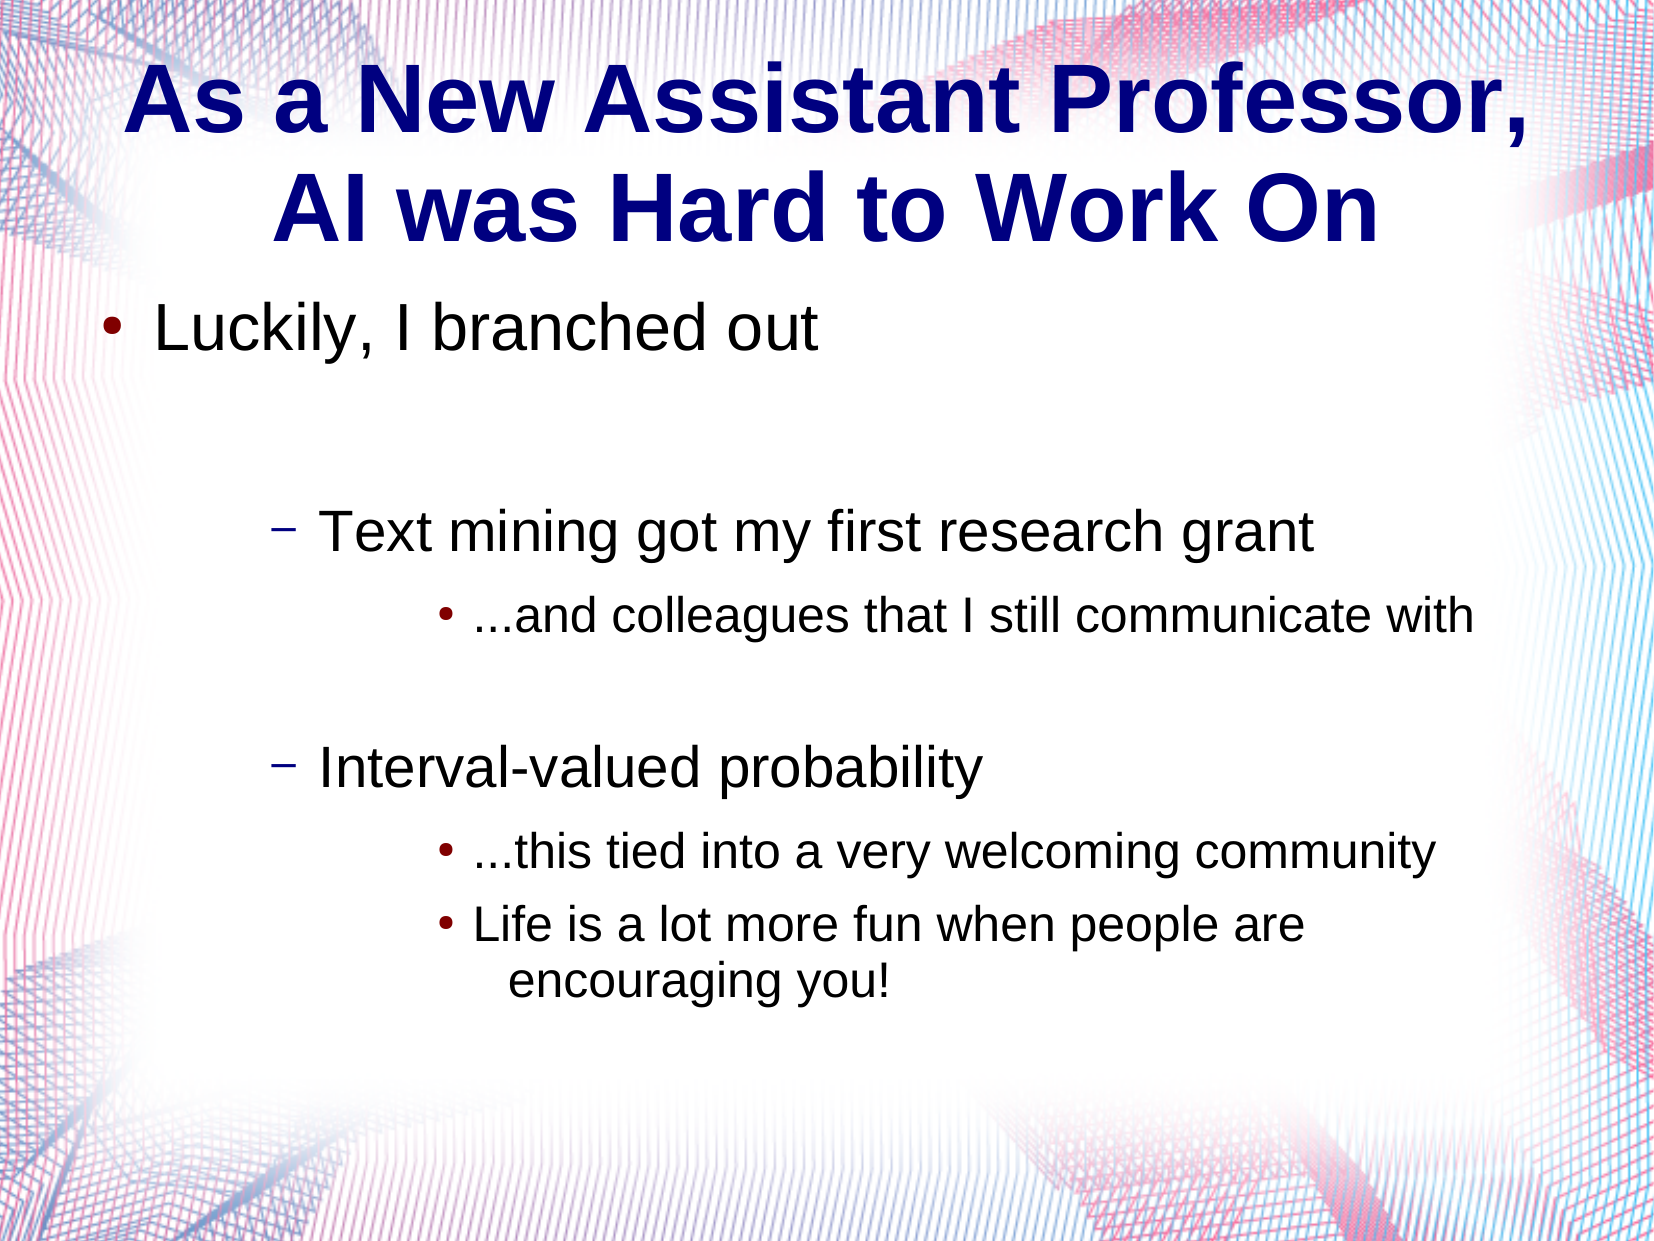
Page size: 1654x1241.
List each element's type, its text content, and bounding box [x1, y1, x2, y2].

picture [0, 0, 1654, 1241]
list Luckily, I branched out Text mining got my first research grant ...and colleagues that I still communicate with Interval-valued probability ...this tied into a very welcoming community Life is a lot more fun when people are encouraging you! [82, 290, 1538, 1109]
title As a New Assistant Professor, AI was Hard to Work On [82, 43, 1571, 263]
